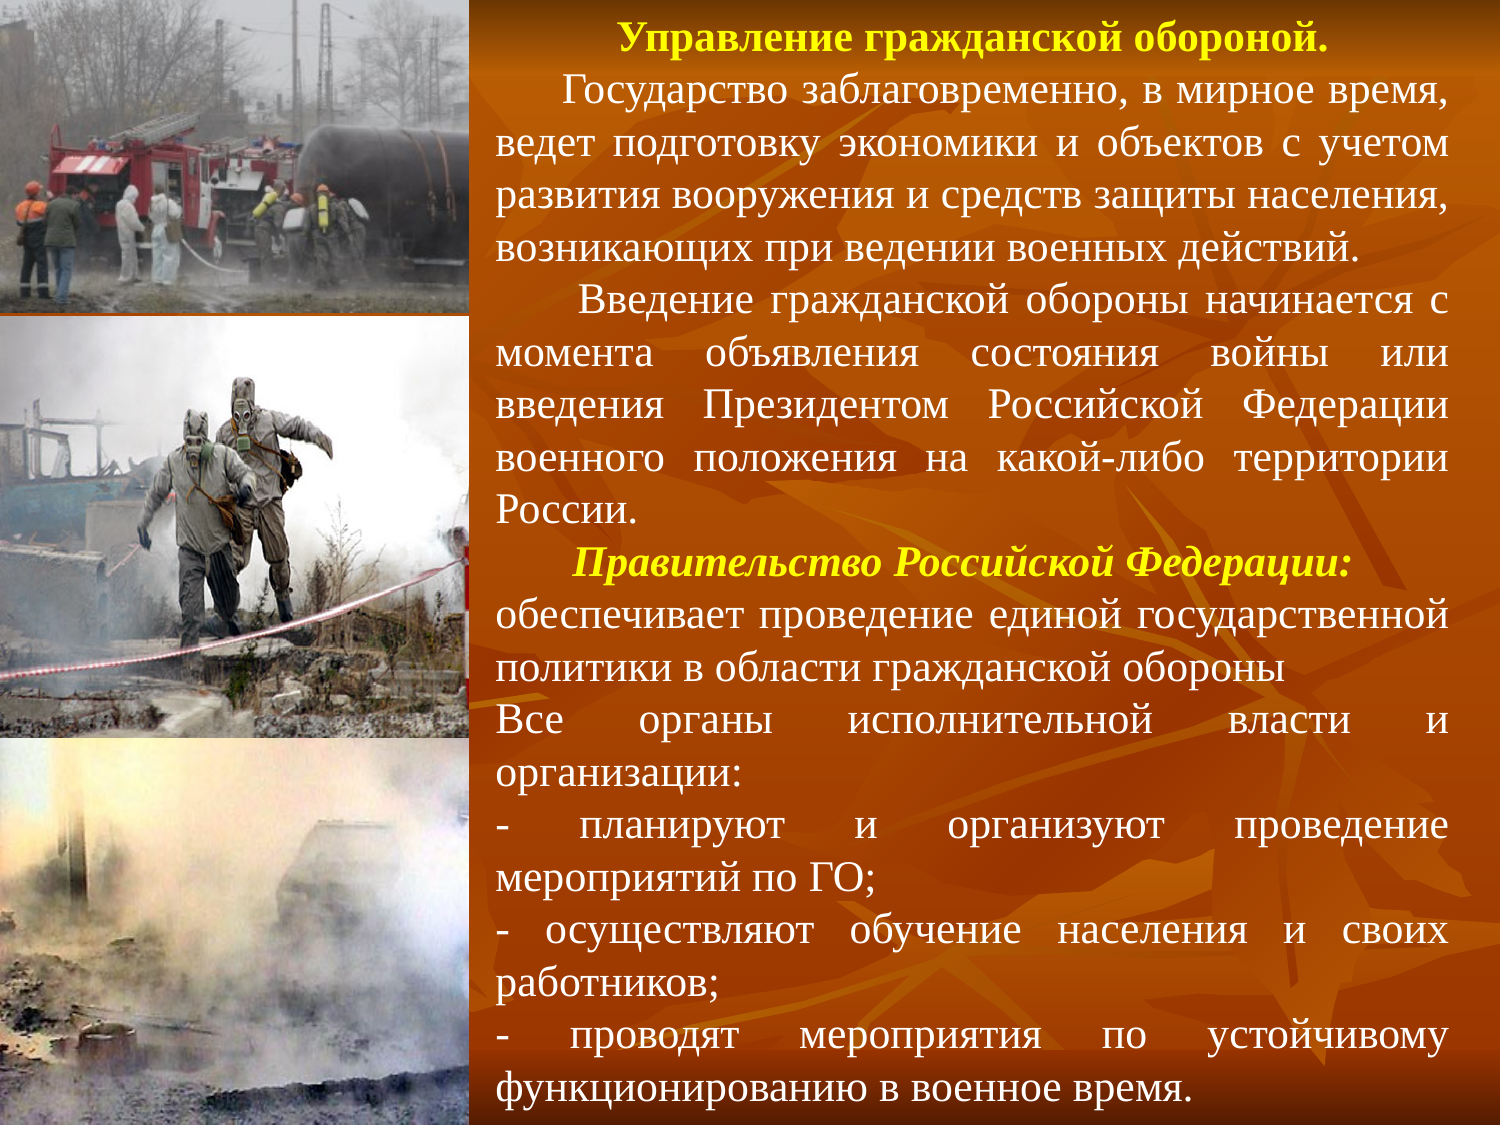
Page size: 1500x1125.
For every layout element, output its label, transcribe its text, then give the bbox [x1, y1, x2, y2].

picture [0, 316, 469, 1125]
text_box Управление гражданской обороной. Государство заблаговременно, в мирное время, ведет подготовку экономики и объектов с учетом развития вооружения и средств защиты населения, возникающих при ведении военных действий. Введение гражданской обороны начинается с момента объявления состояния войны или введения Президентом Российской Федерации военного положения на какой-либо территории России. Правительство Российской Федерации: обеспечивает проведение единой государственной политики в области гражданской обороны Все органы исполнительной власти и организации: - планируют и организуют проведение мероприятий по ГО; - осуществляют обучение населения и своих работников; - проводят мероприятия по устойчивому функционированию в военное время. [480, 0, 1465, 1125]
picture [0, 0, 469, 313]
